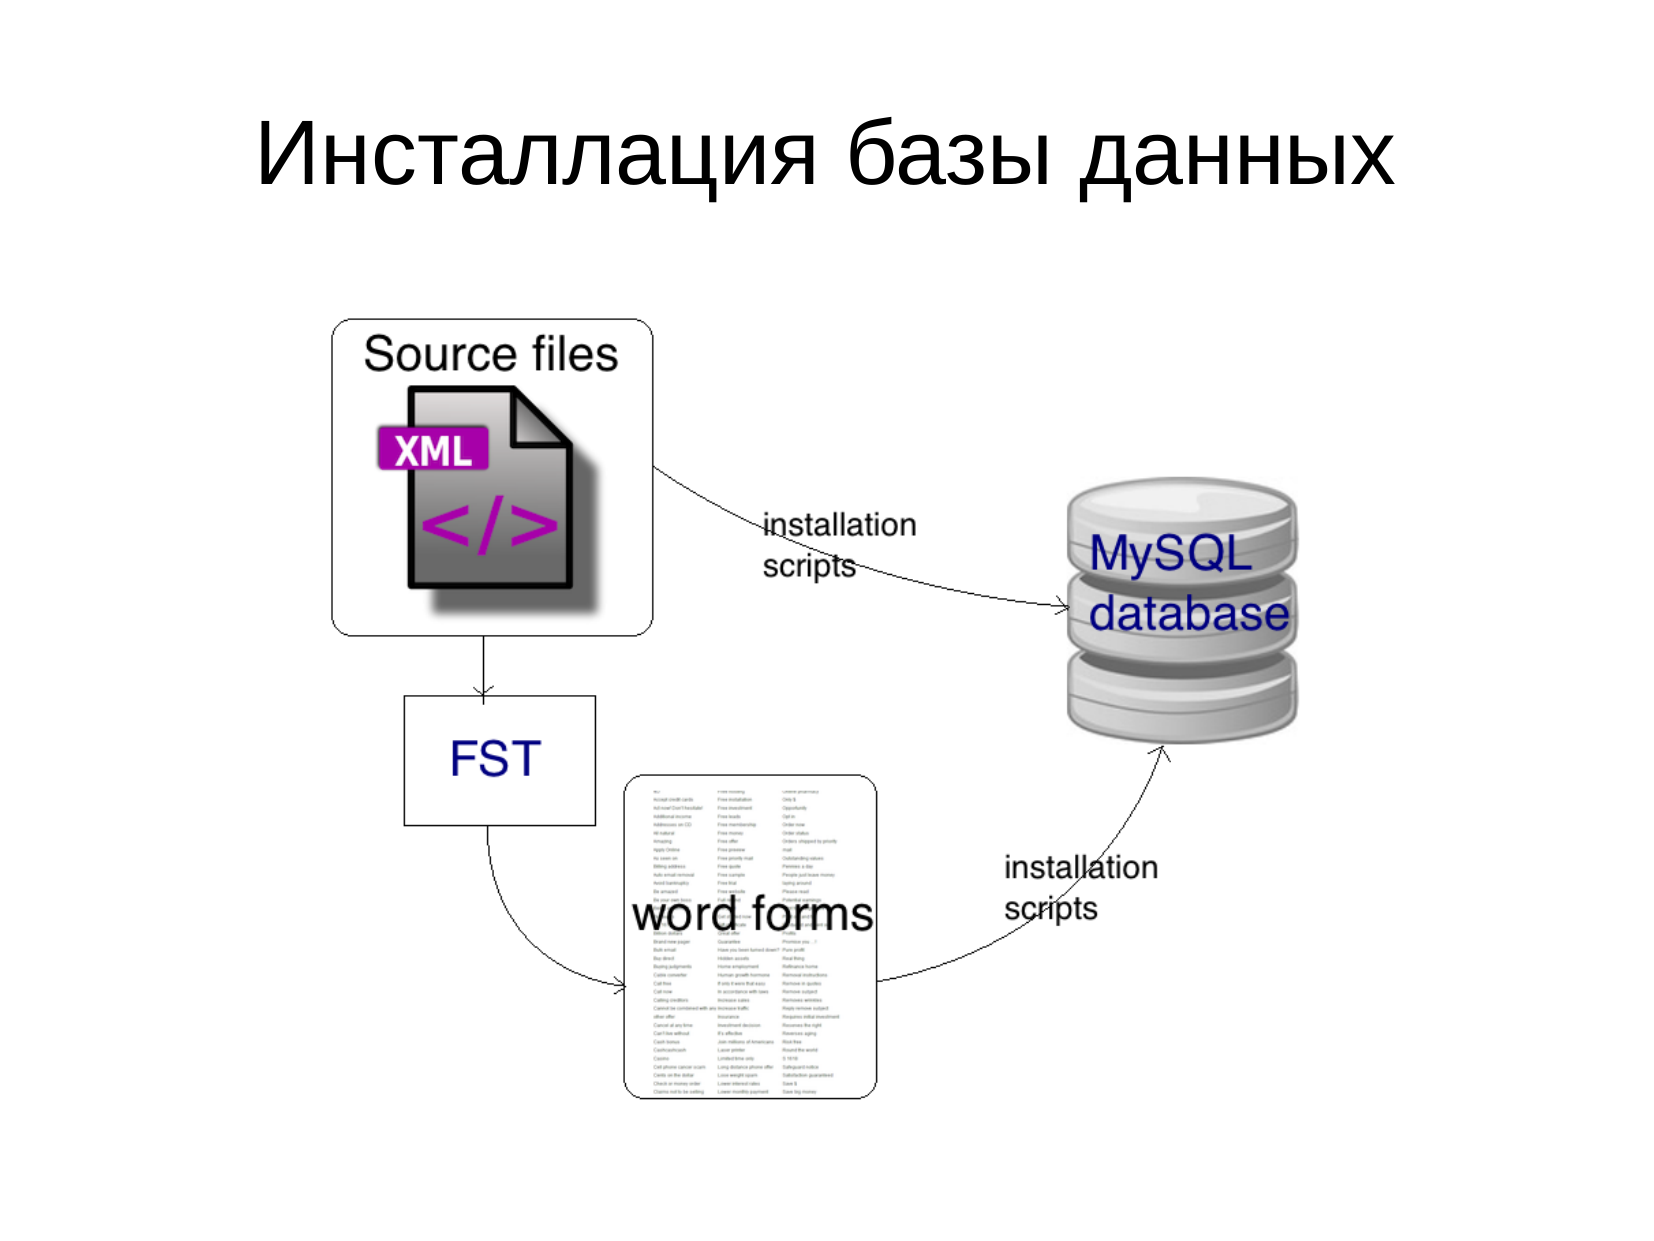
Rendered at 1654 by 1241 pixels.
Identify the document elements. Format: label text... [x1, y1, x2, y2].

title Инсталлация базы данных [82, 49, 1571, 257]
picture [281, 290, 1373, 1109]
